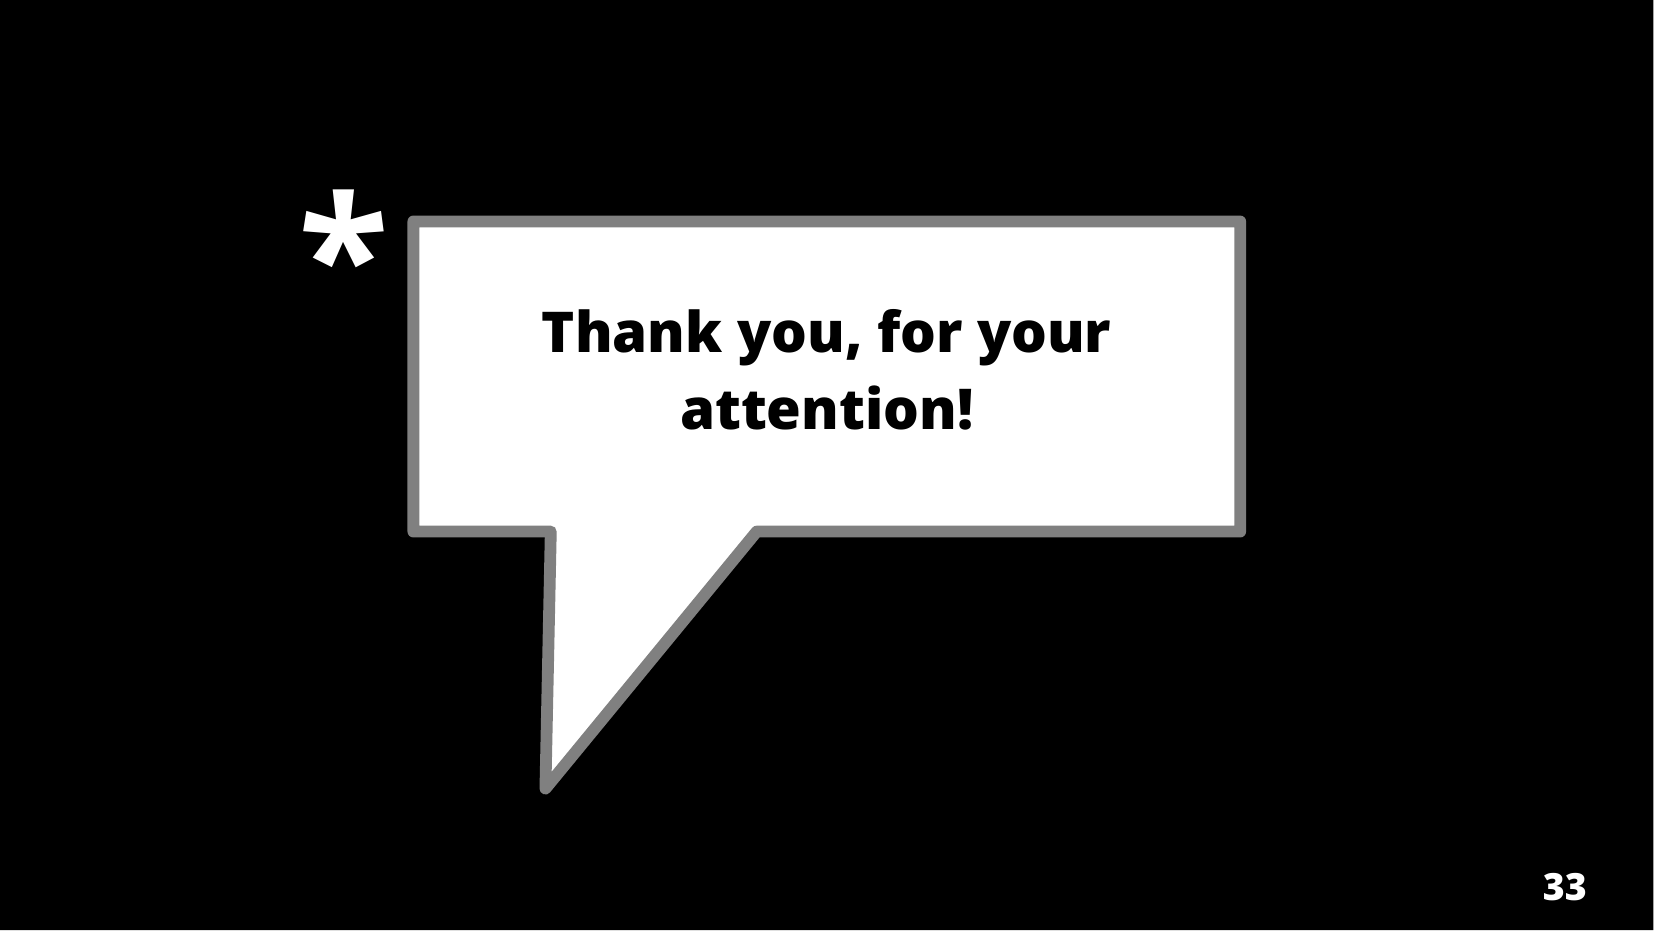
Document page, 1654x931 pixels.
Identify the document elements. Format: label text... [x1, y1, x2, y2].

title Thank you, for your attention! [442, 236, 1211, 502]
